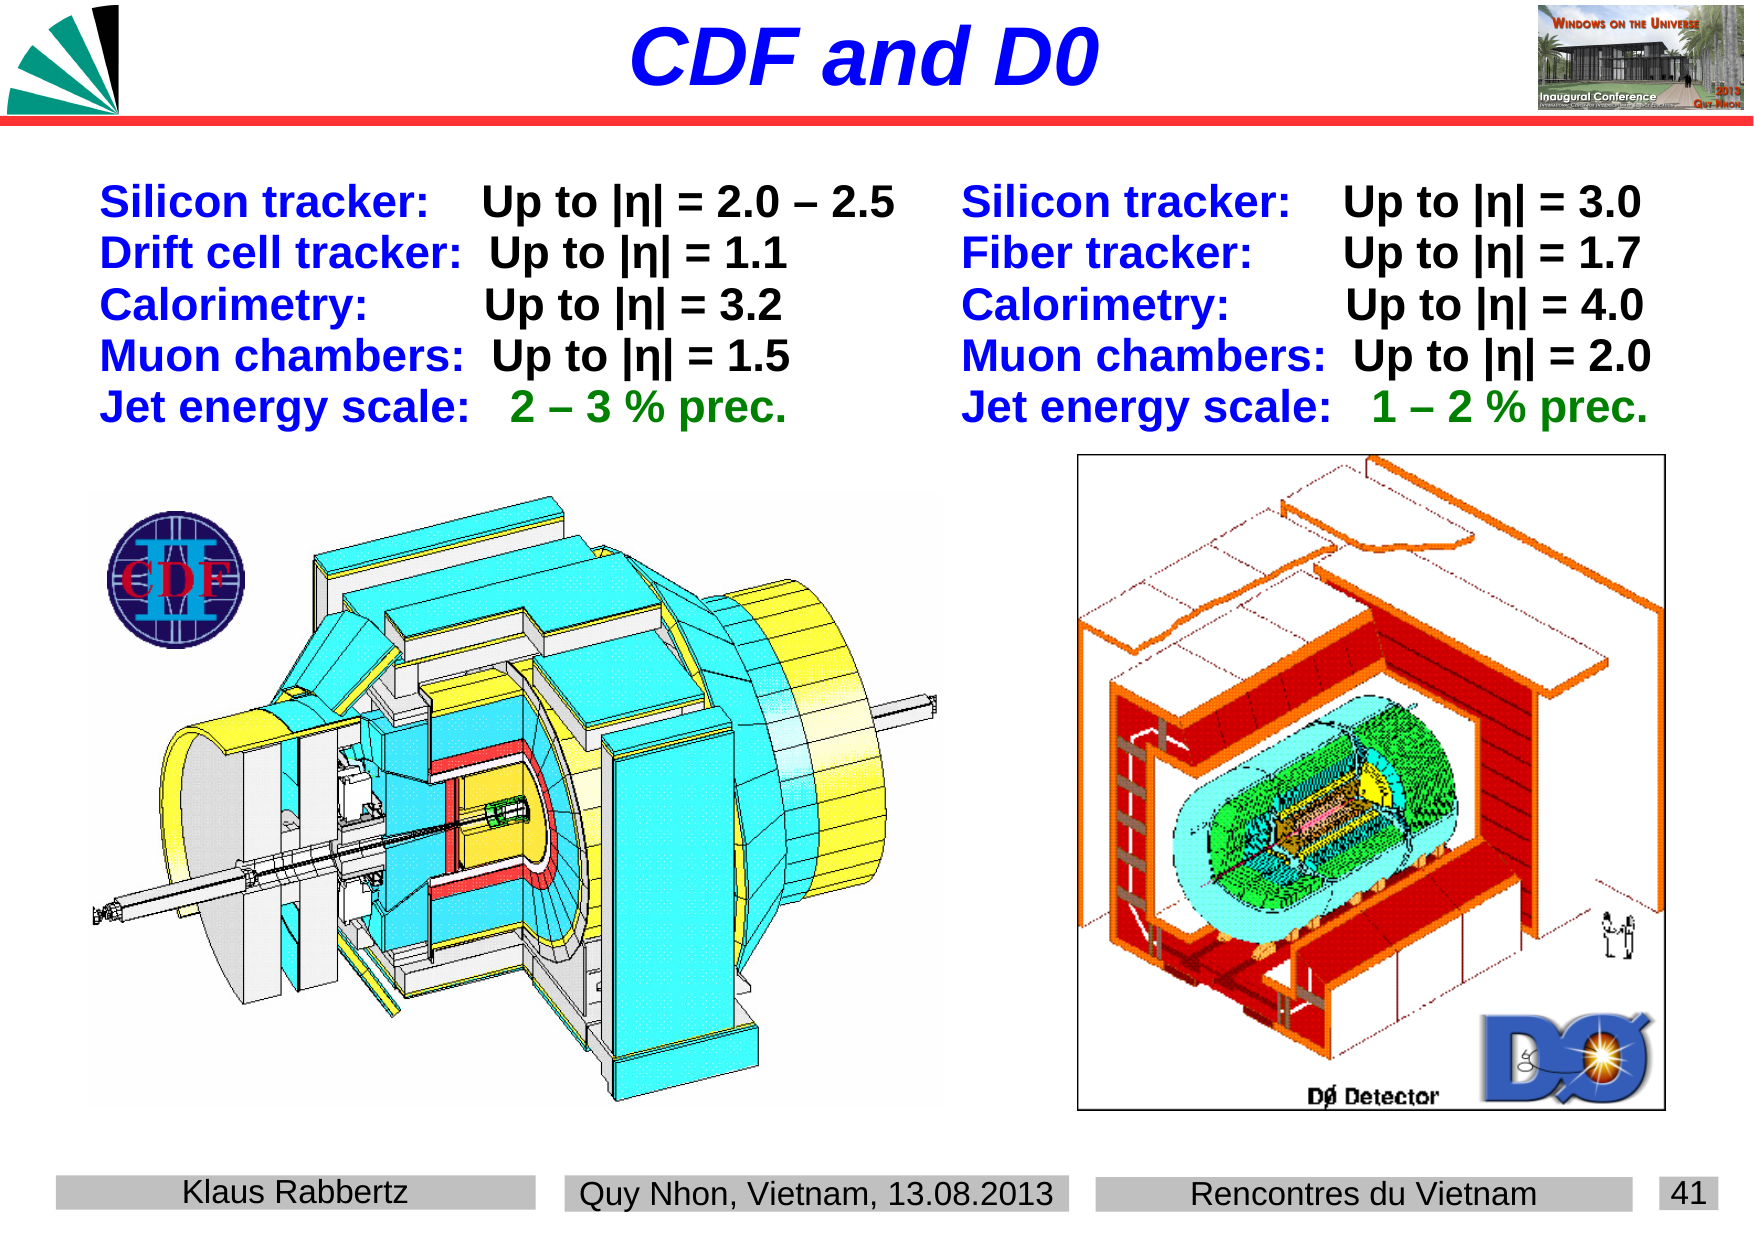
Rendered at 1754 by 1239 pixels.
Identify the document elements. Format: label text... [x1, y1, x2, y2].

picture [7, 5, 119, 116]
picture [1606, 5, 1744, 110]
picture [88, 490, 943, 1108]
title CDF and D0 [123, 0, 1606, 114]
text_box Silicon tracker: Up to |η| = 3.0 Fiber tracker: Up to |η| = 1.7 Calorimetry: Up to |η| = 4.0 Muon chambers: Up to |η| = 2.0 Jet energy scale: 1 – 2 % prec. [949, 170, 1665, 439]
picture [1077, 454, 1666, 1111]
text_box Silicon tracker: Up to |η| = 2.0 – 2.5 Drift cell tracker: Up to |η| = 1.1 Calorimetry: Up to |η| = 3.2 Muon chambers: Up to |η| = 1.5 Jet energy scale: 2 – 3 % prec. [87, 170, 908, 439]
